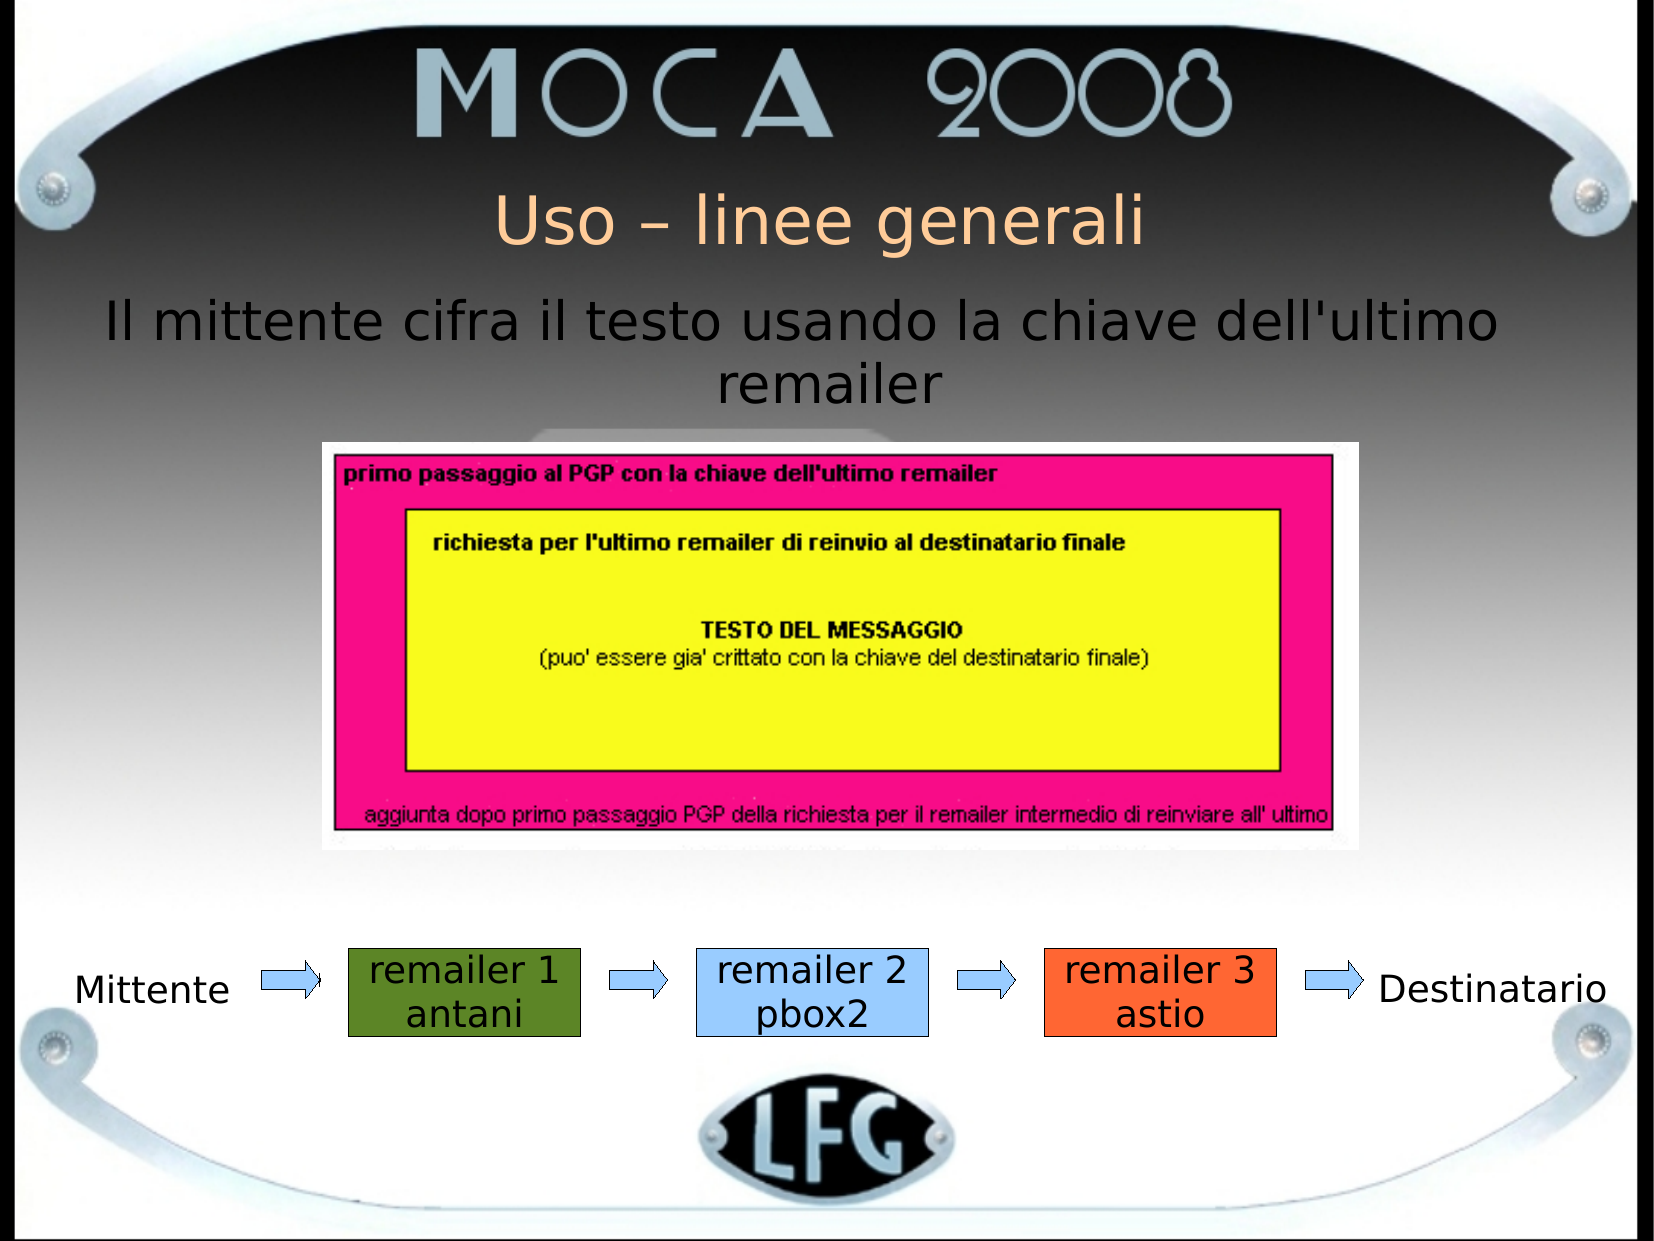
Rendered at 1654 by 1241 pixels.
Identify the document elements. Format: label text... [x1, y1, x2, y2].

text_box Destinatario [1363, 960, 1625, 1022]
title Uso – linee generali [76, 117, 1565, 325]
text_box [957, 960, 1016, 999]
text_box remailer 2 pbox2 [696, 948, 929, 1037]
text_box [261, 960, 321, 999]
picture [0, 0, 1654, 1241]
text_box remailer 3 astio [1044, 948, 1277, 1037]
text_box Mittente [59, 961, 262, 1023]
text_box remailer 1 antani [348, 948, 581, 1037]
text_box [1218, 960, 1538, 1047]
list Il mittente cifra il testo usando la chiave dell'ultimo remailer [82, 290, 1506, 509]
text_box [609, 960, 668, 999]
